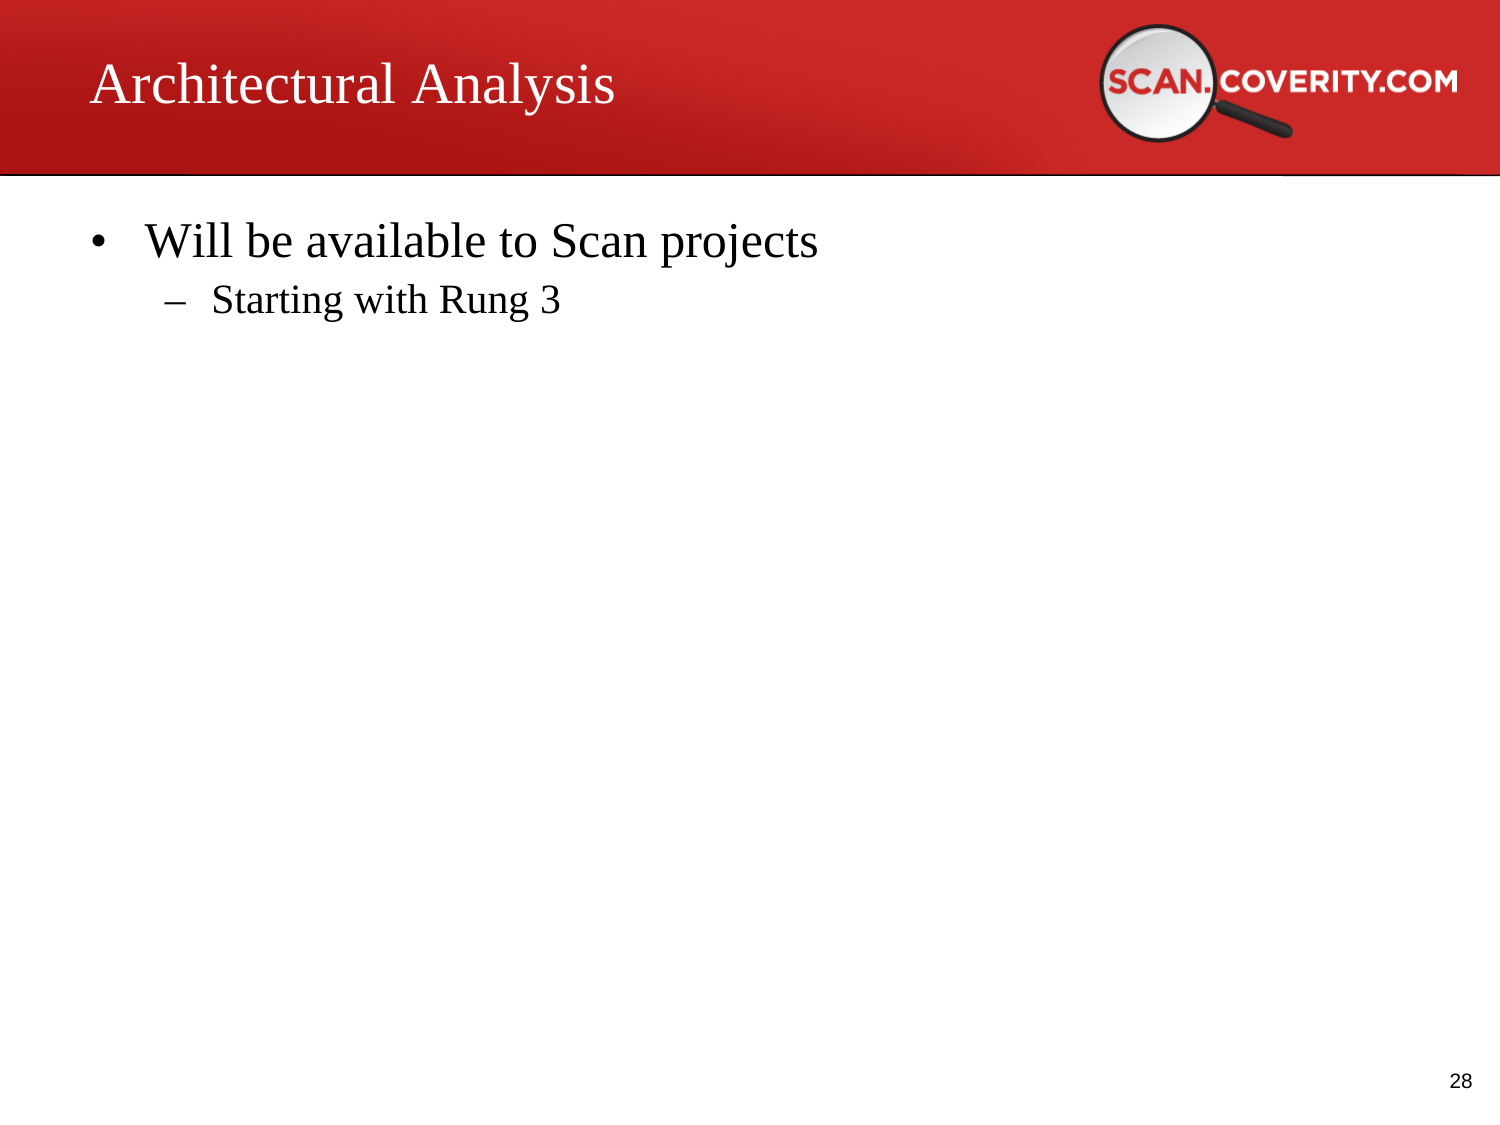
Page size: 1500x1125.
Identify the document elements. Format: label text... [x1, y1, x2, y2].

picture [0, 0, 1500, 174]
title Architectural Analysis [74, 24, 1100, 143]
list Will be available to Scan projects Starting with Rung 3 [75, 205, 1426, 1125]
